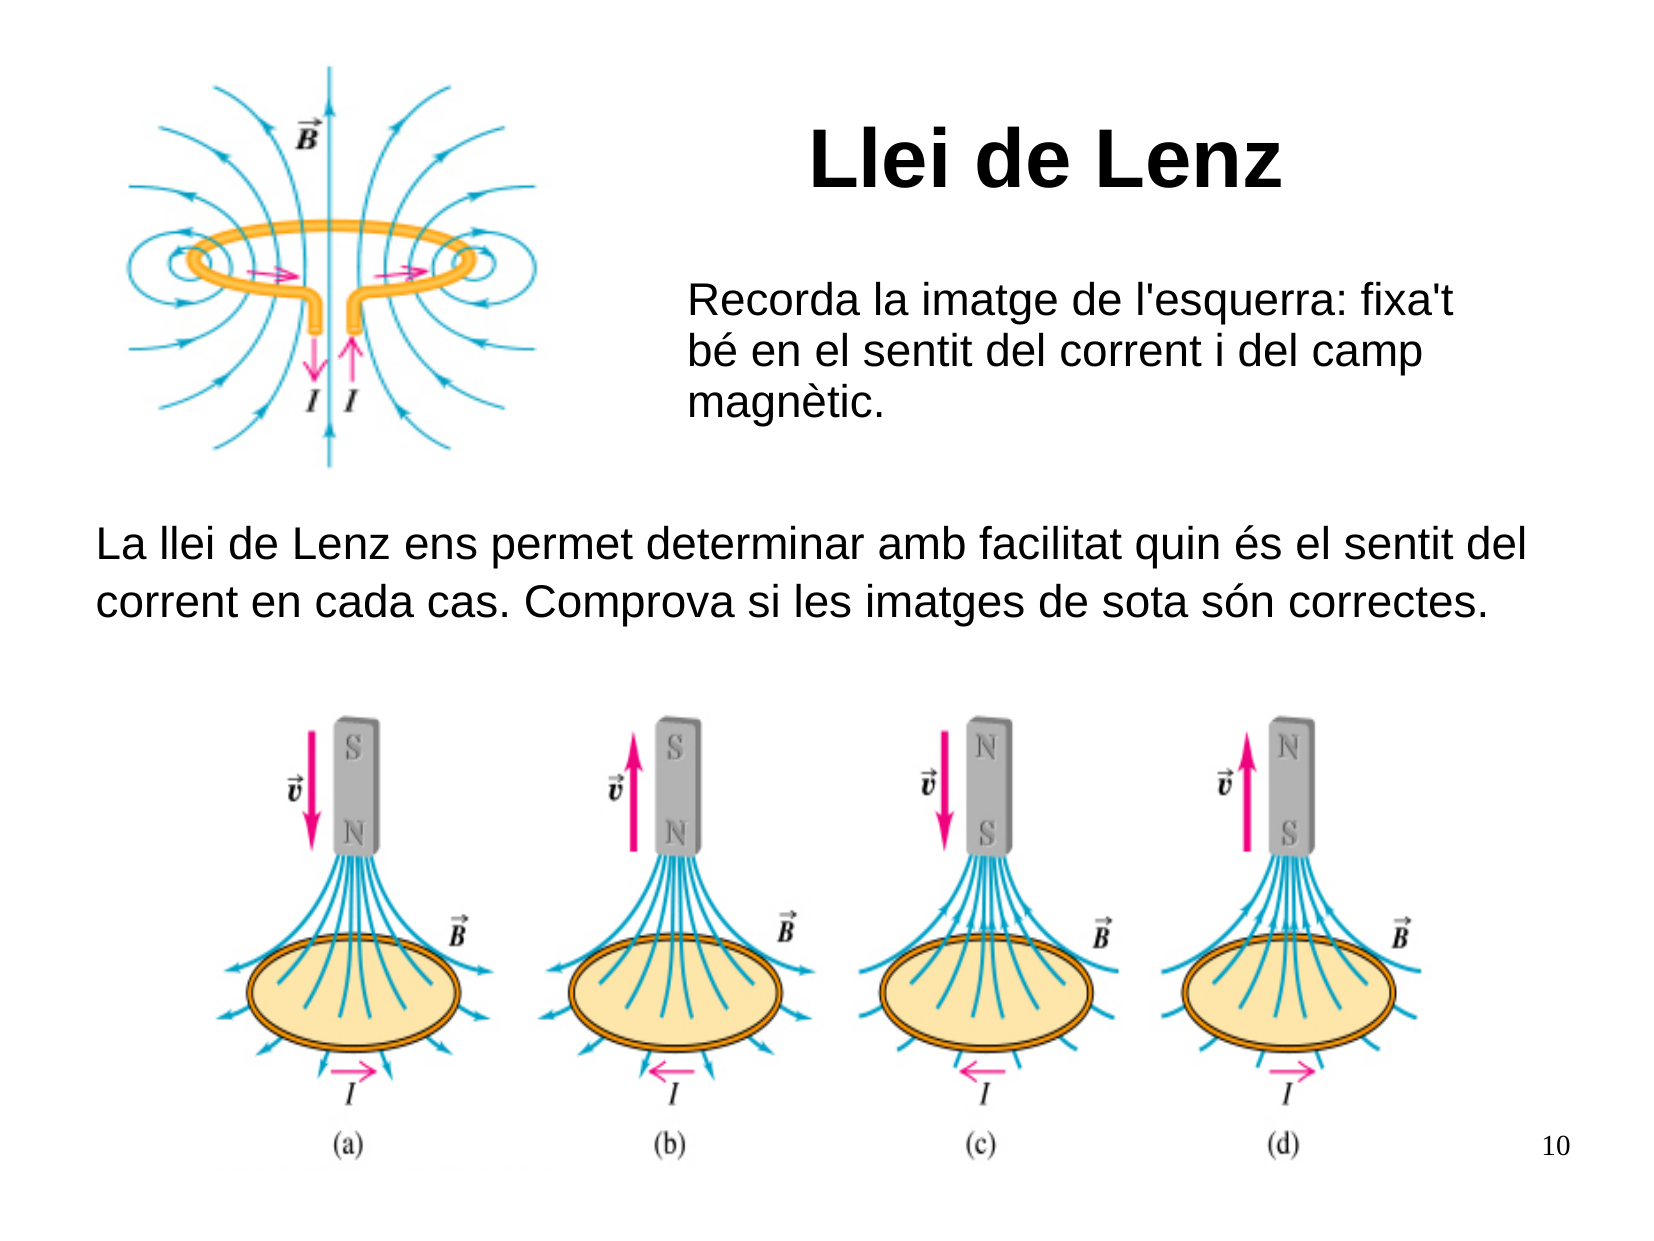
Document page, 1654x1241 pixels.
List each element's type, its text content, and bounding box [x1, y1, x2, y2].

text_box Llei de Lenz [793, 104, 1394, 213]
picture [97, 37, 601, 488]
picture [202, 697, 1441, 1171]
text_box La llei de Lenz ens permet determinar amb facilitat quin és el sentit del corrent en cada cas. Comprova si les imatges de sota són correctes. [80, 510, 1619, 637]
text_box Recorda la imatge de l'esquerra: fixa't bé en el sentit del corrent i del camp magnètic. [672, 266, 1528, 435]
